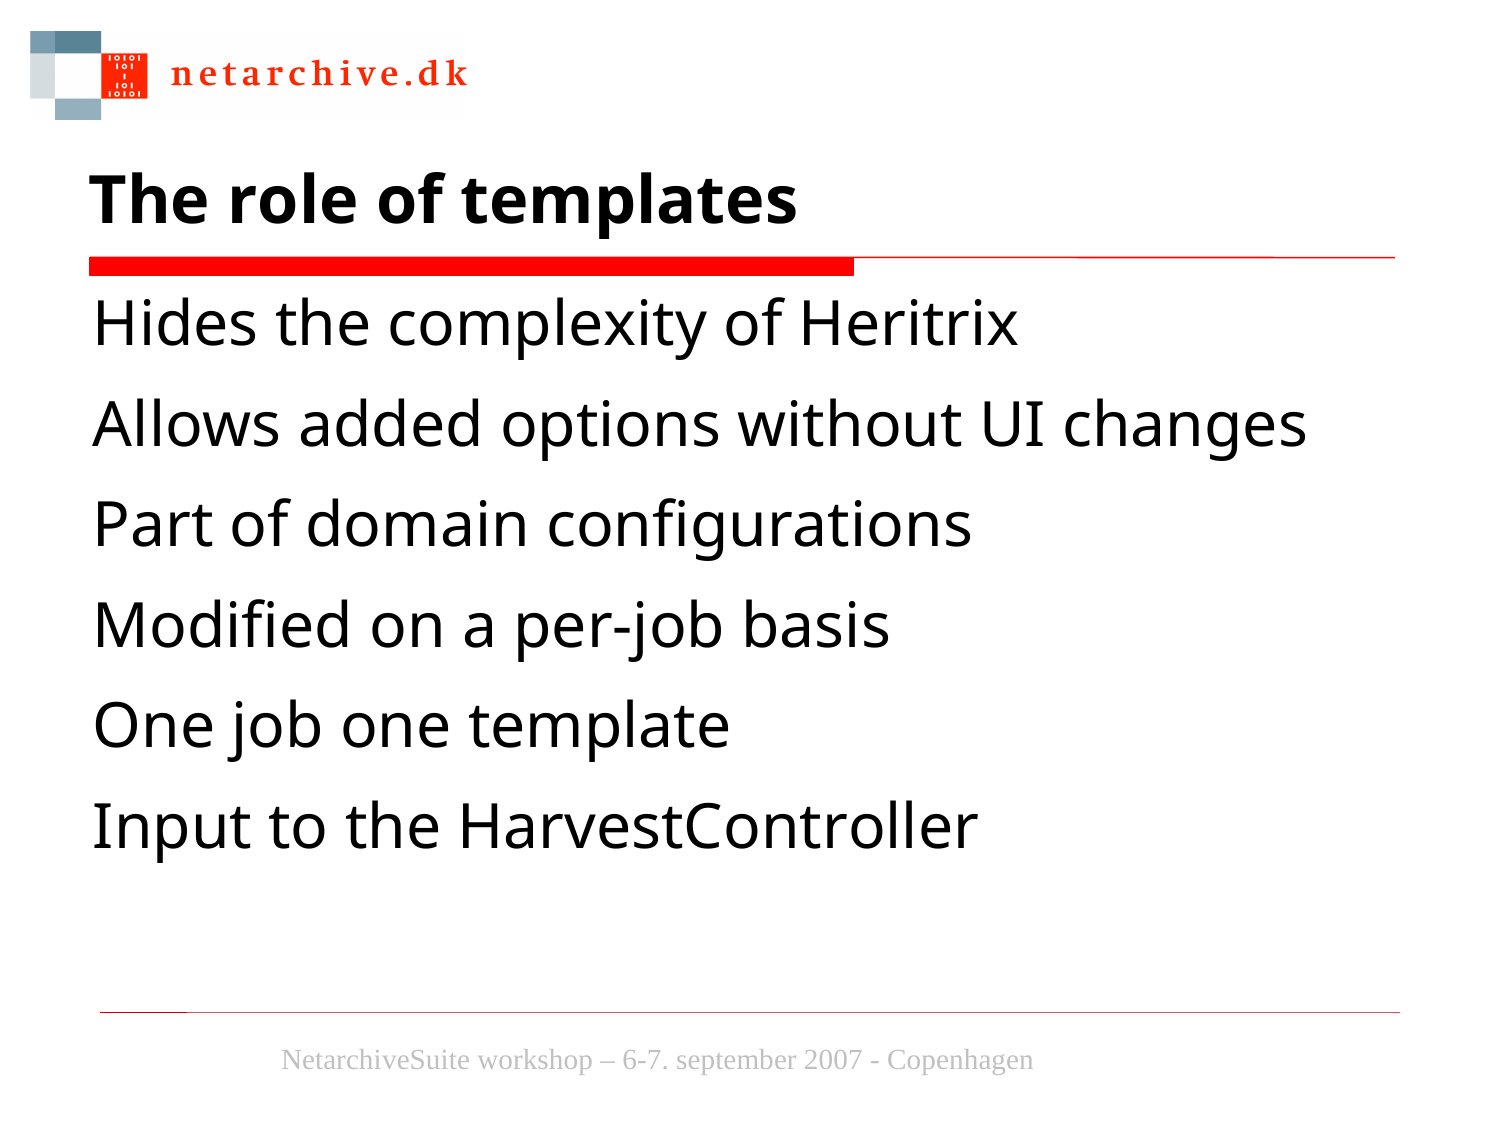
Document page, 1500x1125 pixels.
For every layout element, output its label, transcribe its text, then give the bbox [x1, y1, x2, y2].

list Hides the complexity of Heritrix Allows added options without UI changes Part of domain configurations Modified on a per-job basis One job one template Input to the HarvestController [92, 278, 1406, 988]
picture [29, 31, 467, 120]
title The role of templates [88, 144, 1401, 251]
